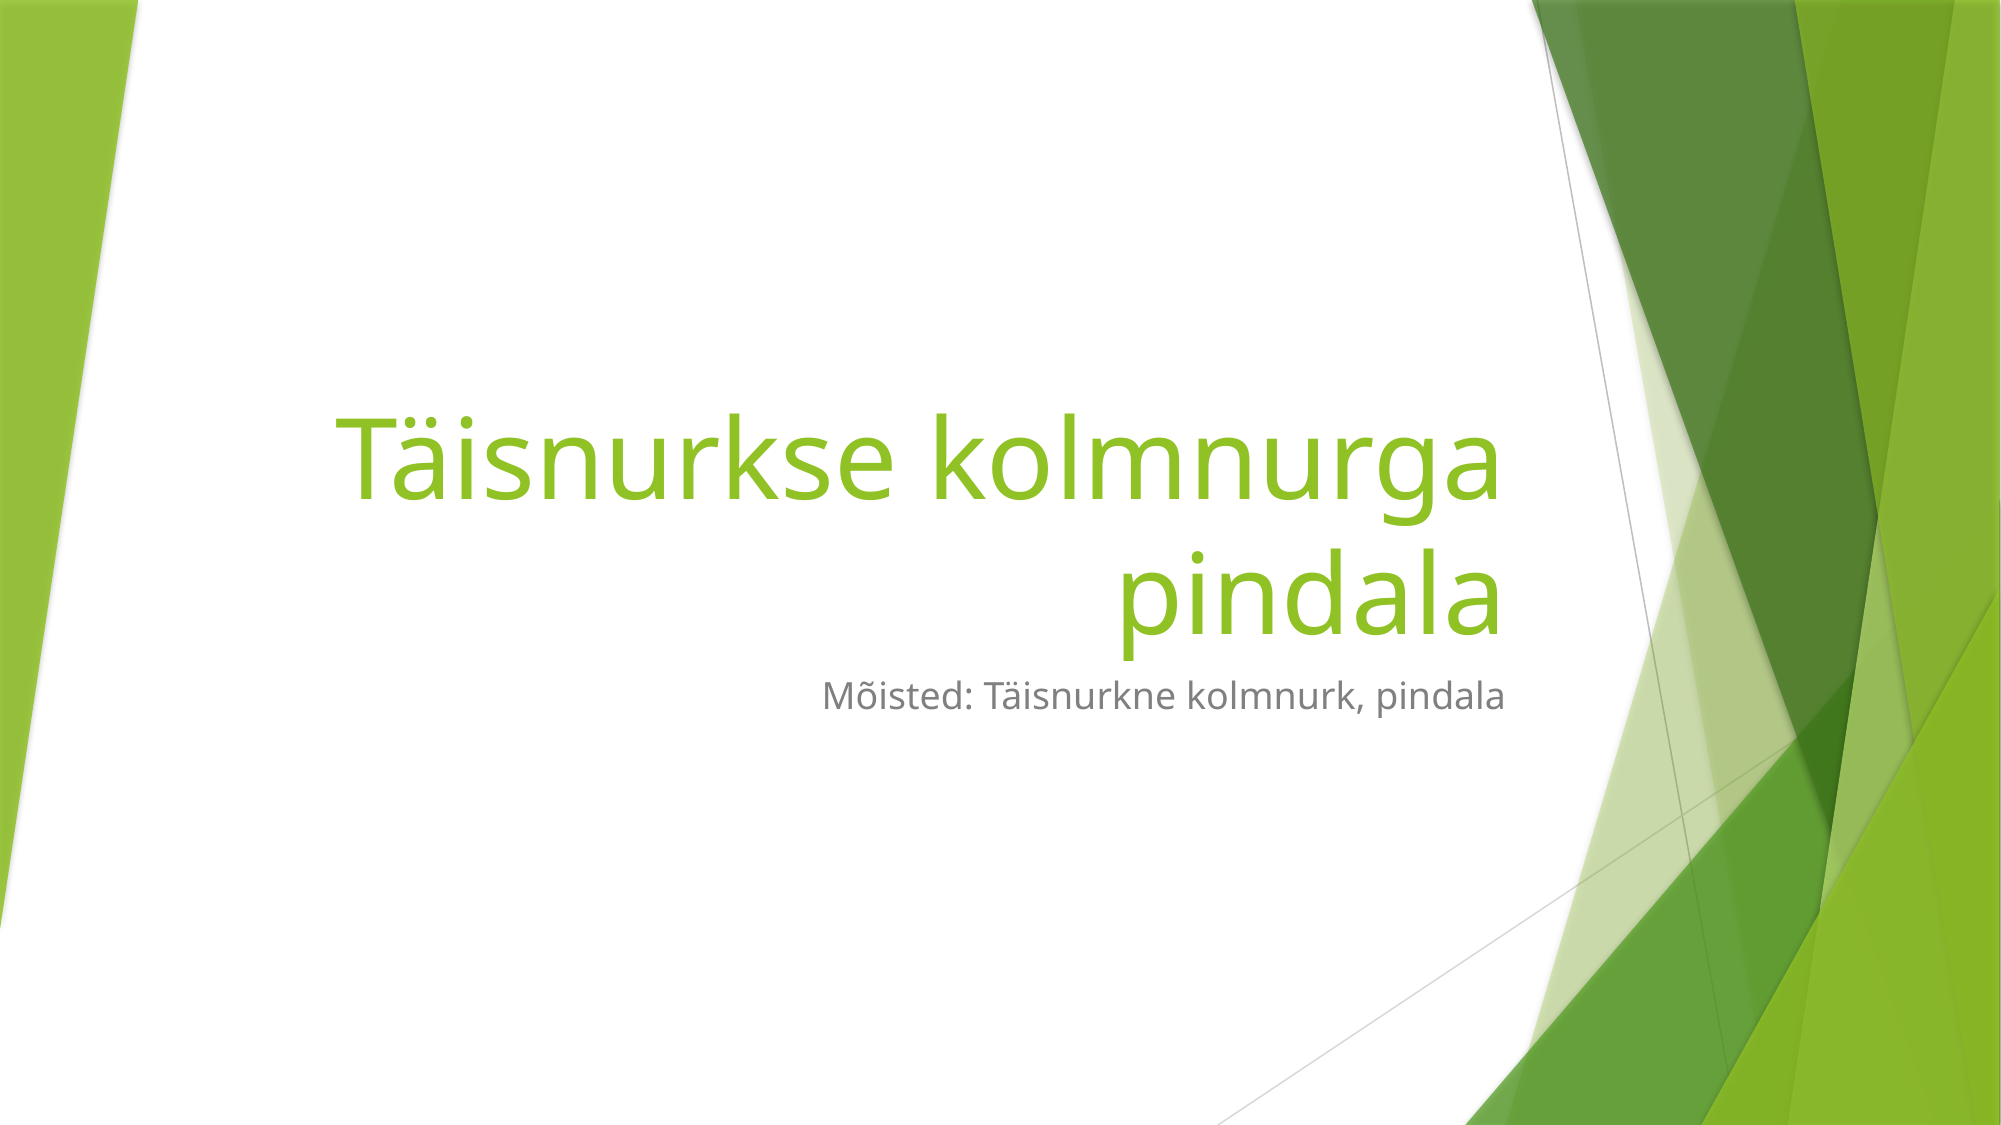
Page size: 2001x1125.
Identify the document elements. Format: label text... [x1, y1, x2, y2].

title Täisnurkse kolmnurga pindala [247, 394, 1522, 664]
subtitle Mõisted: Täisnurkne kolmnurk, pindala [247, 664, 1522, 845]
